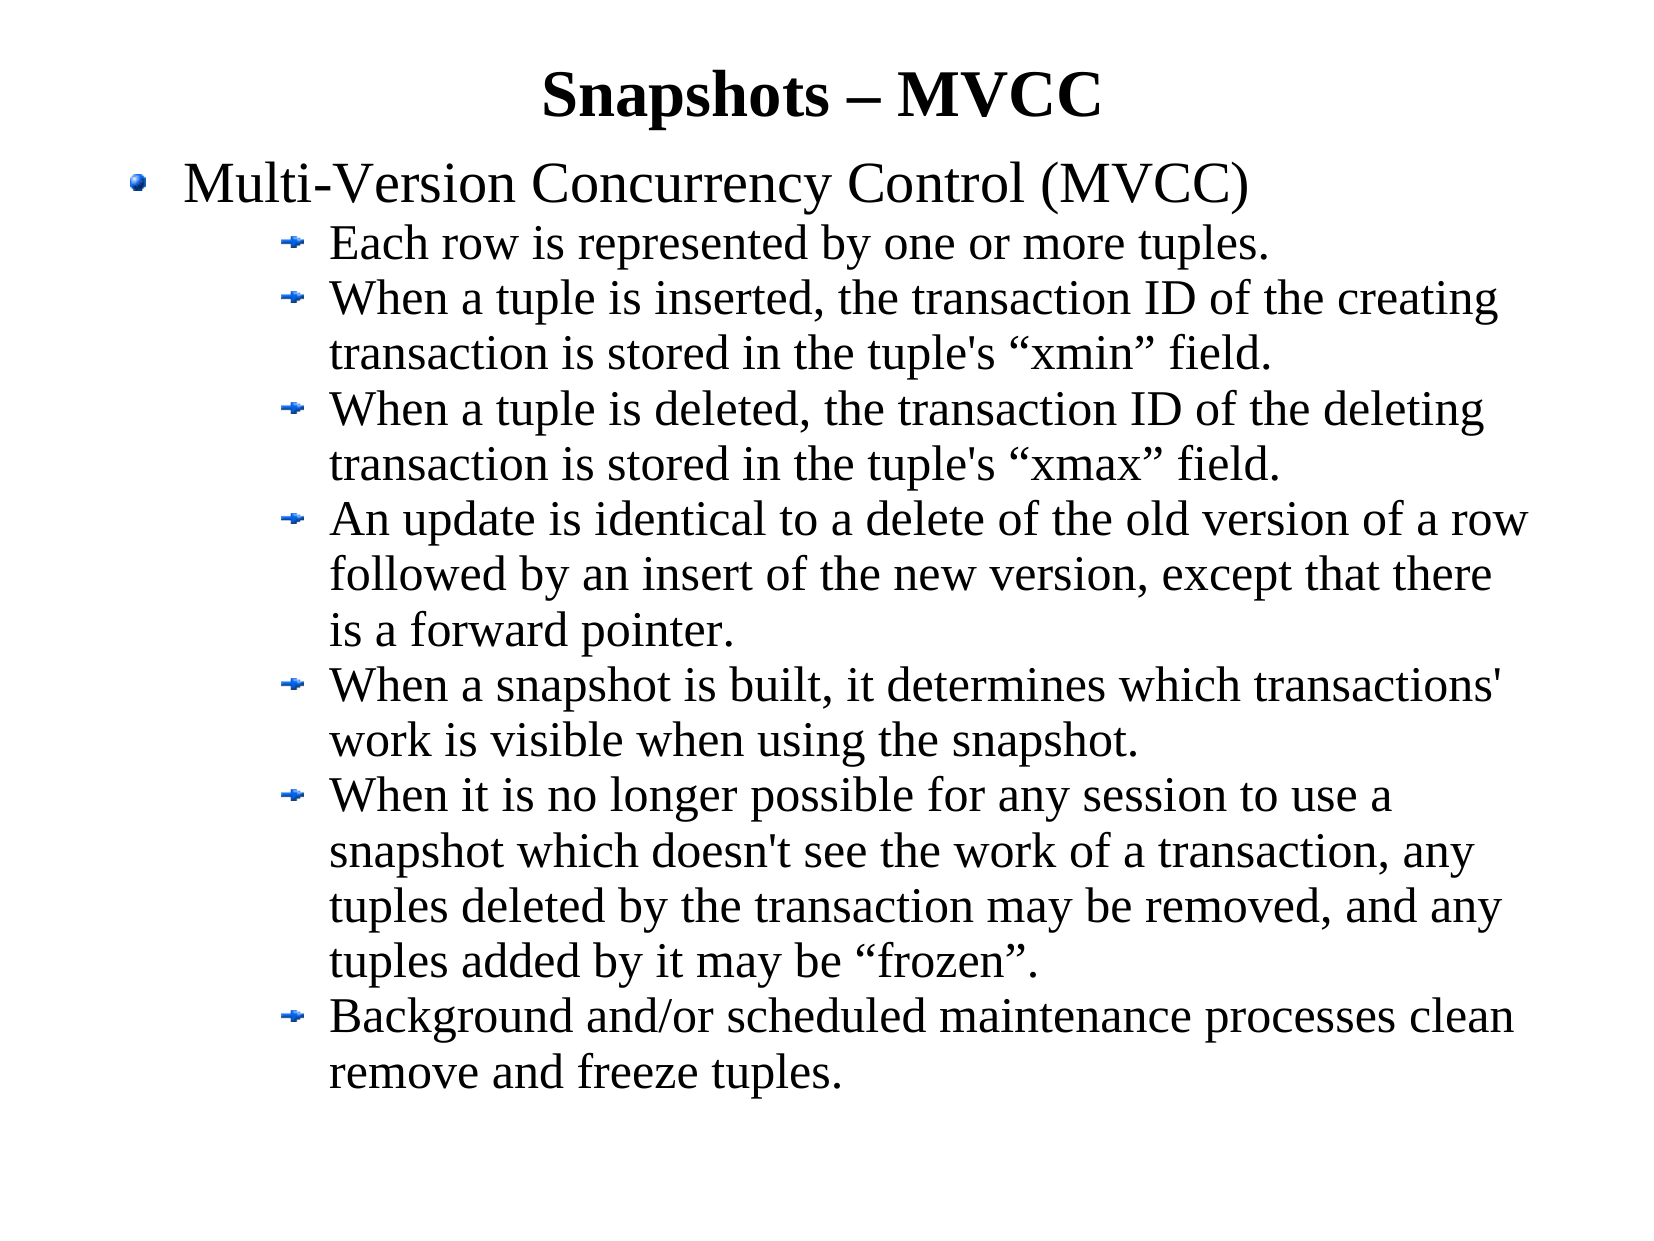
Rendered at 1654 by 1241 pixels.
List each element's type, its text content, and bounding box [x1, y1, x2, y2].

title Snapshots – MVCC [112, 37, 1535, 150]
list Multi-Version Concurrency Control (MVCC) Each row is represented by one or more tuples. When a tuple is inserted, the transaction ID of the creating transaction is stored in the tuple's “xmin” field. When a tuple is deleted, the transaction ID of the deleting transaction is stored in the tuple's “xmax” field. An update is identical to a delete of the old version of a row followed by an insert of the new version, except that there is a forward pointer. When a snapshot is built, it determines which transactions' work is visible when using the snapshot. When it is no longer possible for any session to use a snapshot which doesn't see the work of a transaction, any tuples deleted by the transaction may be removed, and any tuples added by it may be “frozen”. Background and/or scheduled maintenance processes clean remove and freeze tuples. [112, 150, 1536, 1201]
